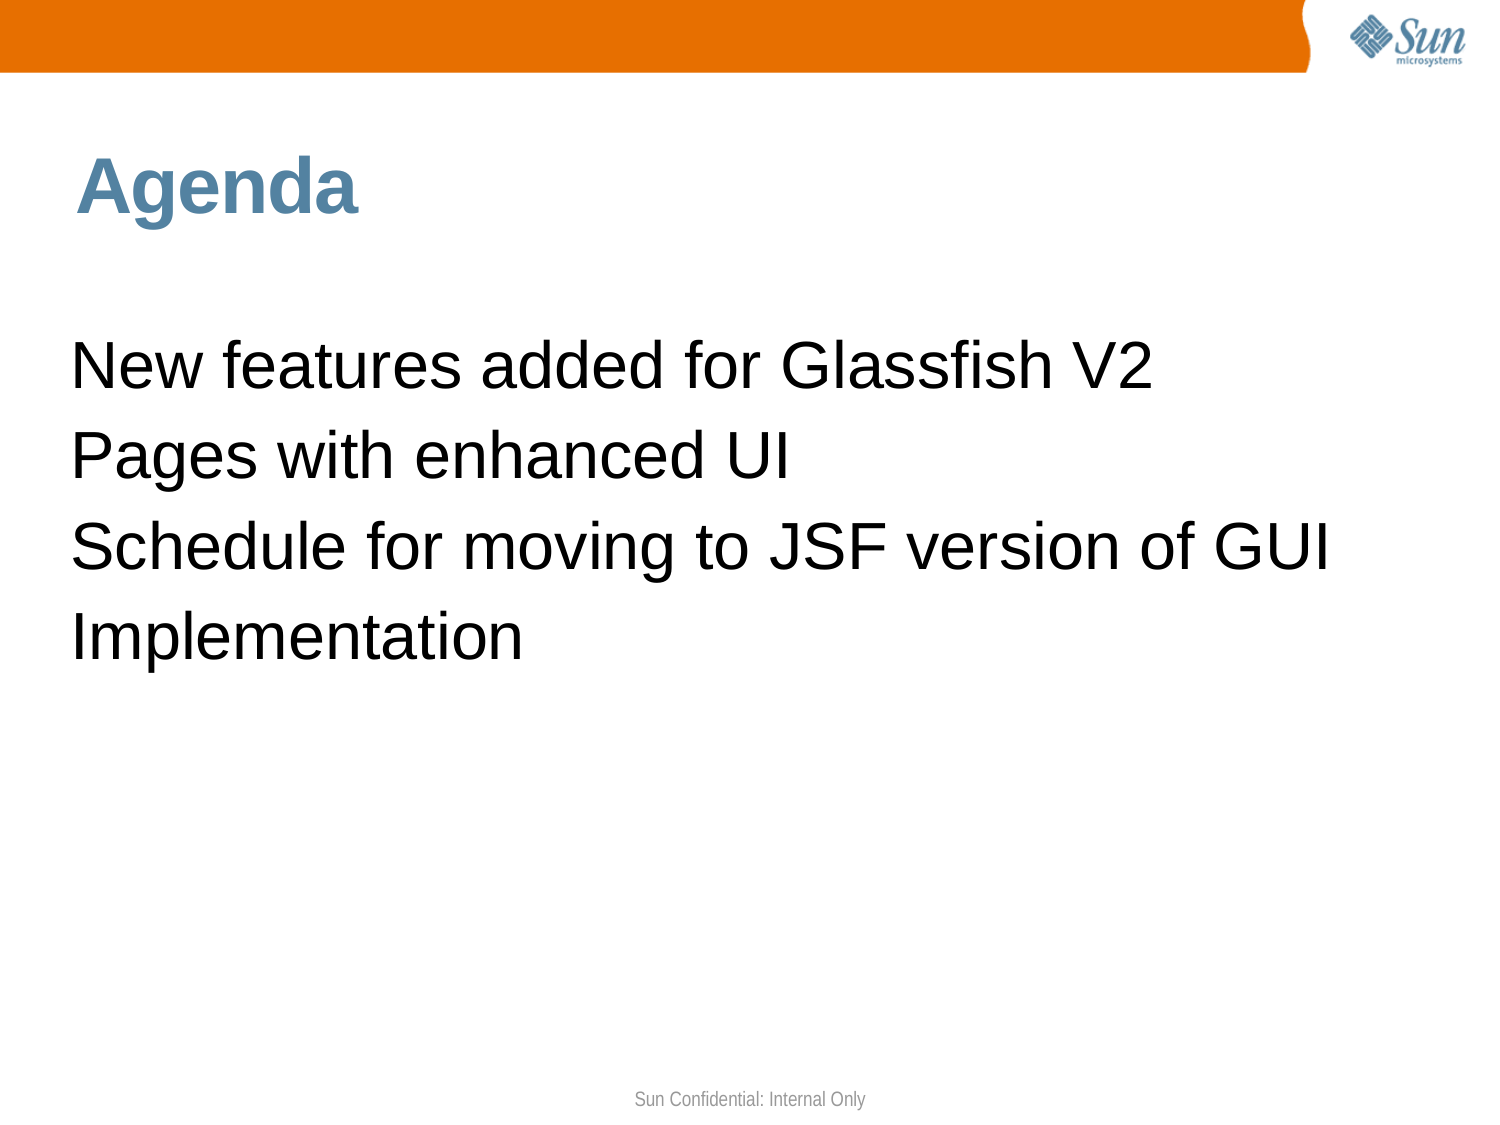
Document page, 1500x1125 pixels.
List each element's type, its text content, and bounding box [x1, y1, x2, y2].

title Agenda [75, 149, 1437, 255]
picture [0, 0, 1500, 75]
list New features added for Glassfish V2 Pages with enhanced UI Schedule for moving to JSF version of GUI Implementation [50, 337, 1426, 1006]
